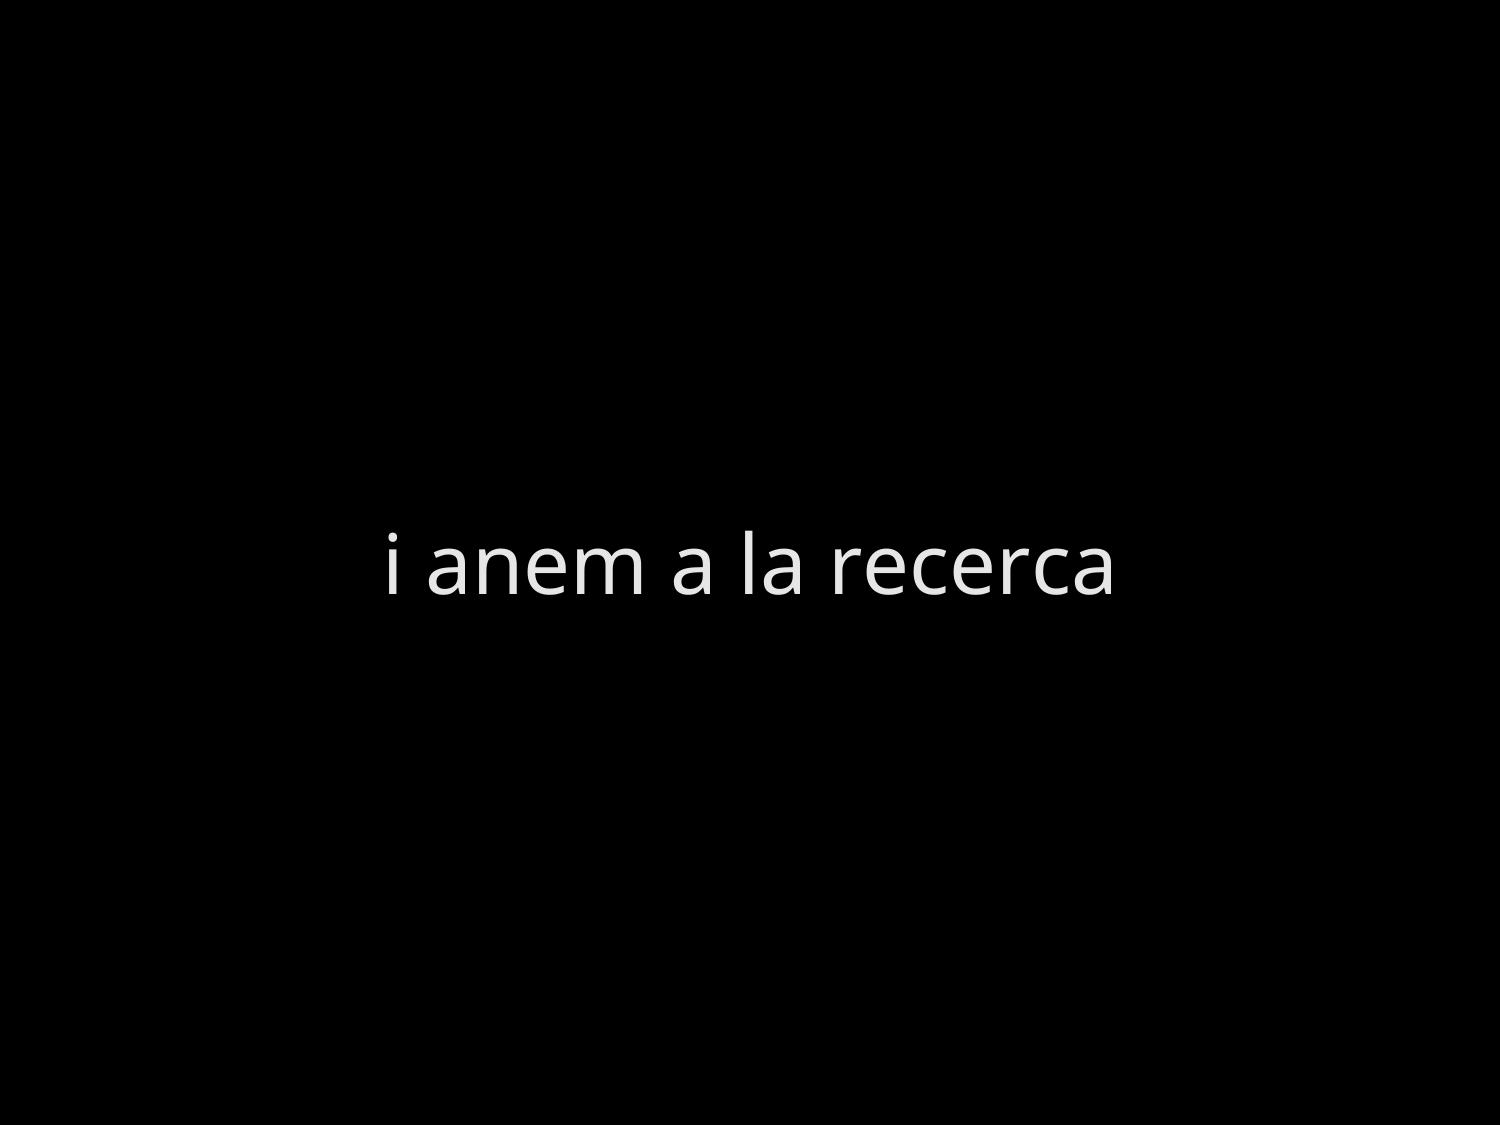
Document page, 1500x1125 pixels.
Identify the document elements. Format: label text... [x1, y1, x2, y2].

title i anem a la recerca [110, 468, 1392, 657]
